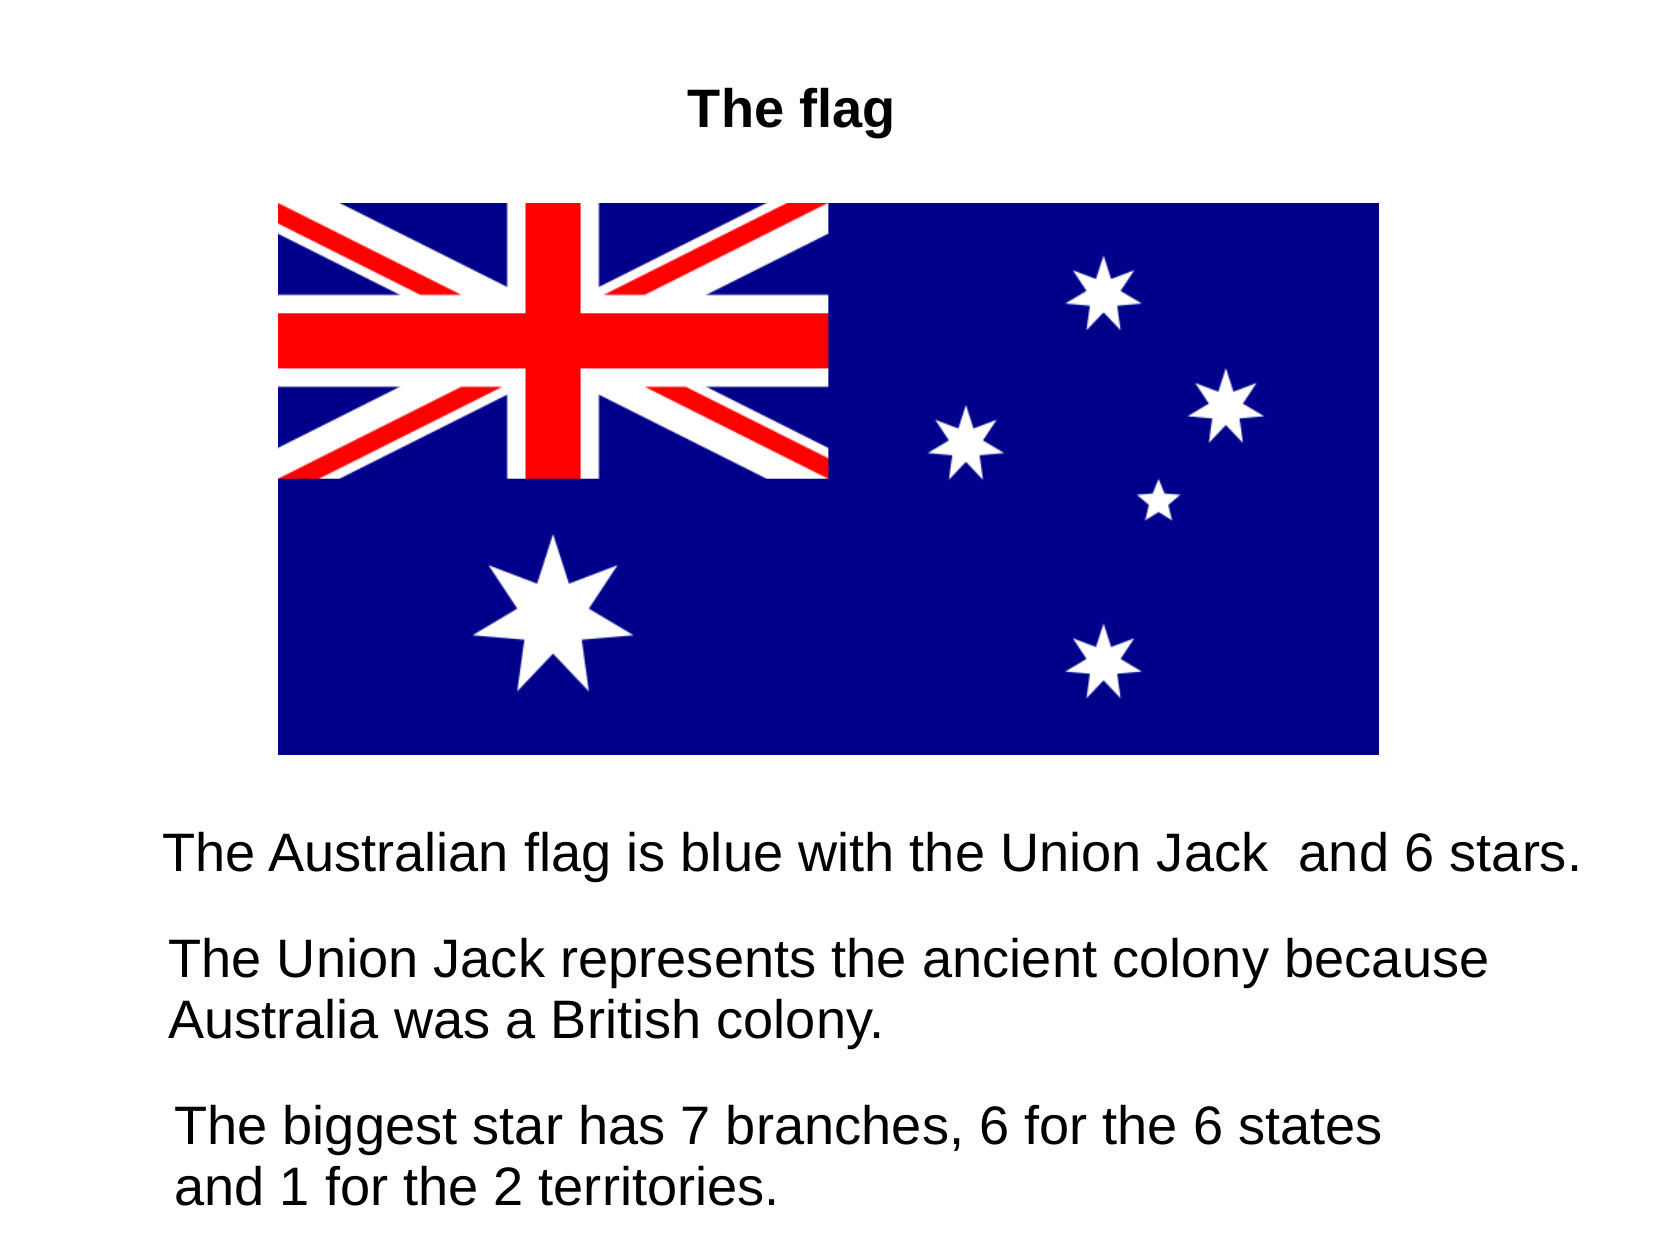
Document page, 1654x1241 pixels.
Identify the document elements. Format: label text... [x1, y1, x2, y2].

text_box The biggest star has 7 branches, 6 for the 6 states and 1 for the 2 territories. [159, 1088, 1415, 1225]
text_box The Union Jack represents the ancient colony because Australia was a British colony. [153, 921, 1507, 1058]
text_box The flag [673, 70, 912, 148]
text_box The Australian flag is blue with the Union Jack and 6 stars. [147, 814, 1599, 891]
picture [278, 203, 1379, 755]
